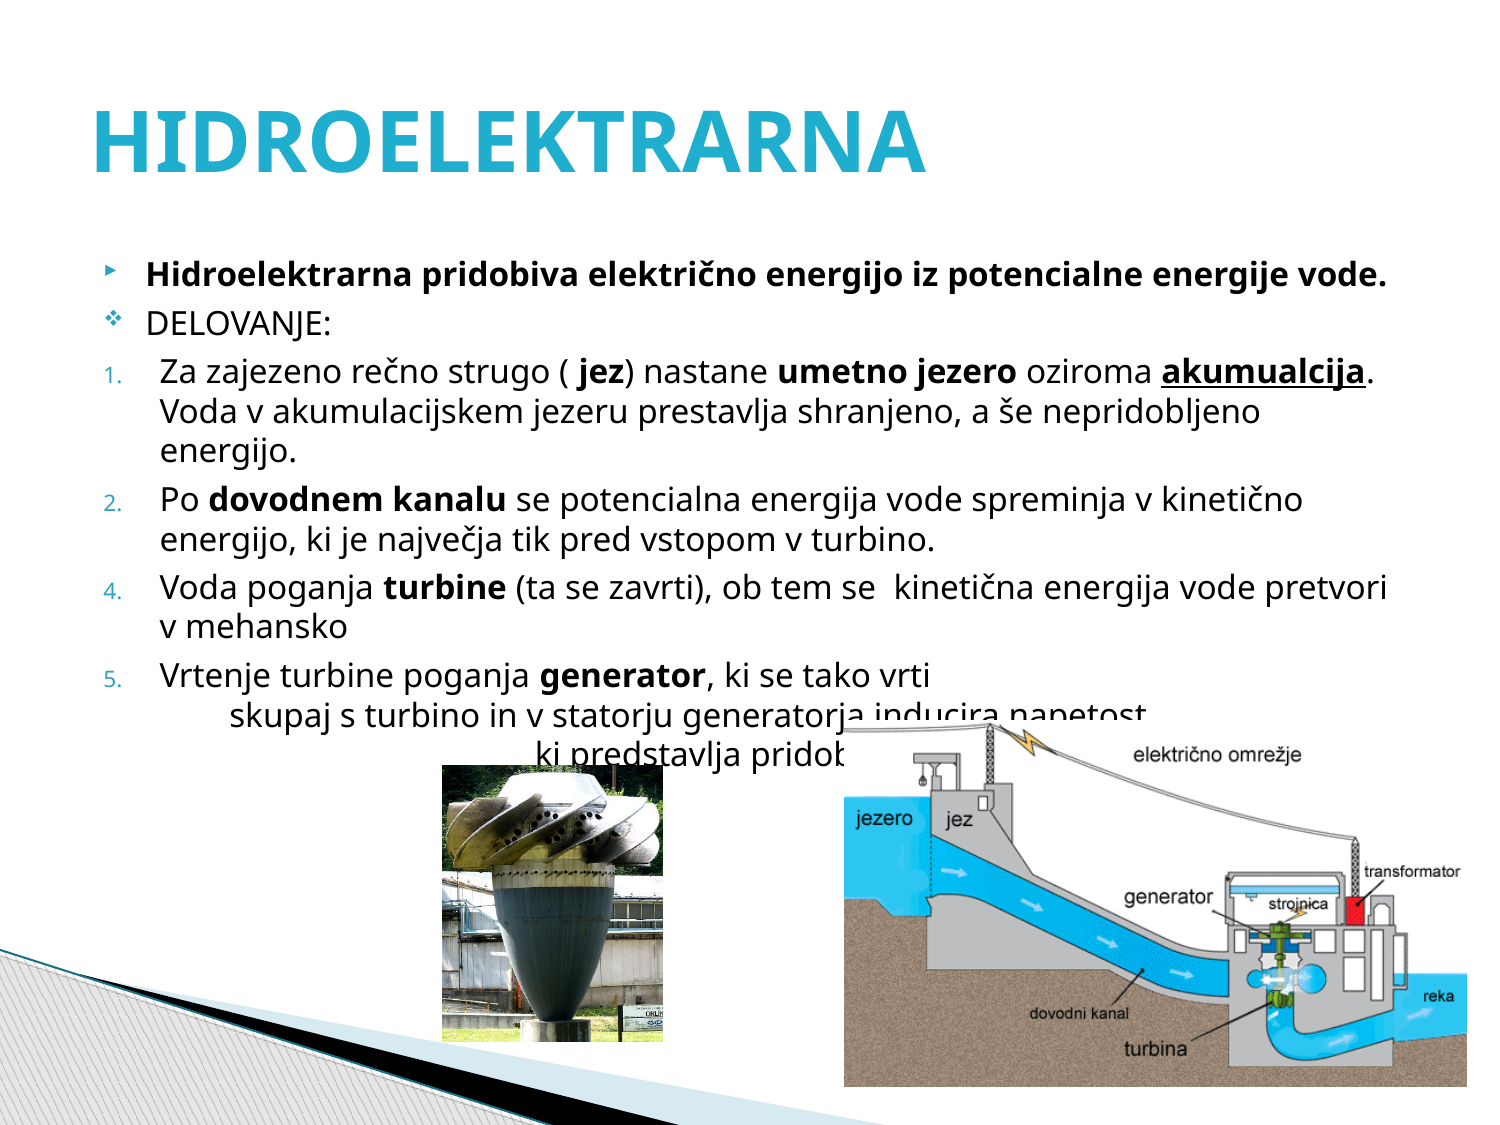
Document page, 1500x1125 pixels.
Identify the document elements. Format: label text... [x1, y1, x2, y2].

picture [442, 765, 663, 1042]
picture [844, 720, 1467, 1087]
title HIDROELEKTRARNA [75, 45, 1425, 233]
list Hidroelektrarna pridobiva električno energijo iz potencialne energije vode. DELOVANJE: Za zajezeno rečno strugo ( jez) nastane umetno jezero oziroma akumualcija. Voda v akumulacijskem jezeru prestavlja shranjeno, a še nepridobljeno energijo. Po dovodnem kanalu se potencialna energija vode spreminja v kinetično energijo, ki je največja tik pred vstopom v turbino. Voda poganja turbine (ta se zavrti), ob tem se kinetična energija vode pretvori v mehansko Vrtenje turbine poganja generator, ki se tako vrti skupaj s turbino in v statorju generatorja inducira napetost, ki predstavlja pridobljeno električno energijo. [70, 246, 1421, 989]
